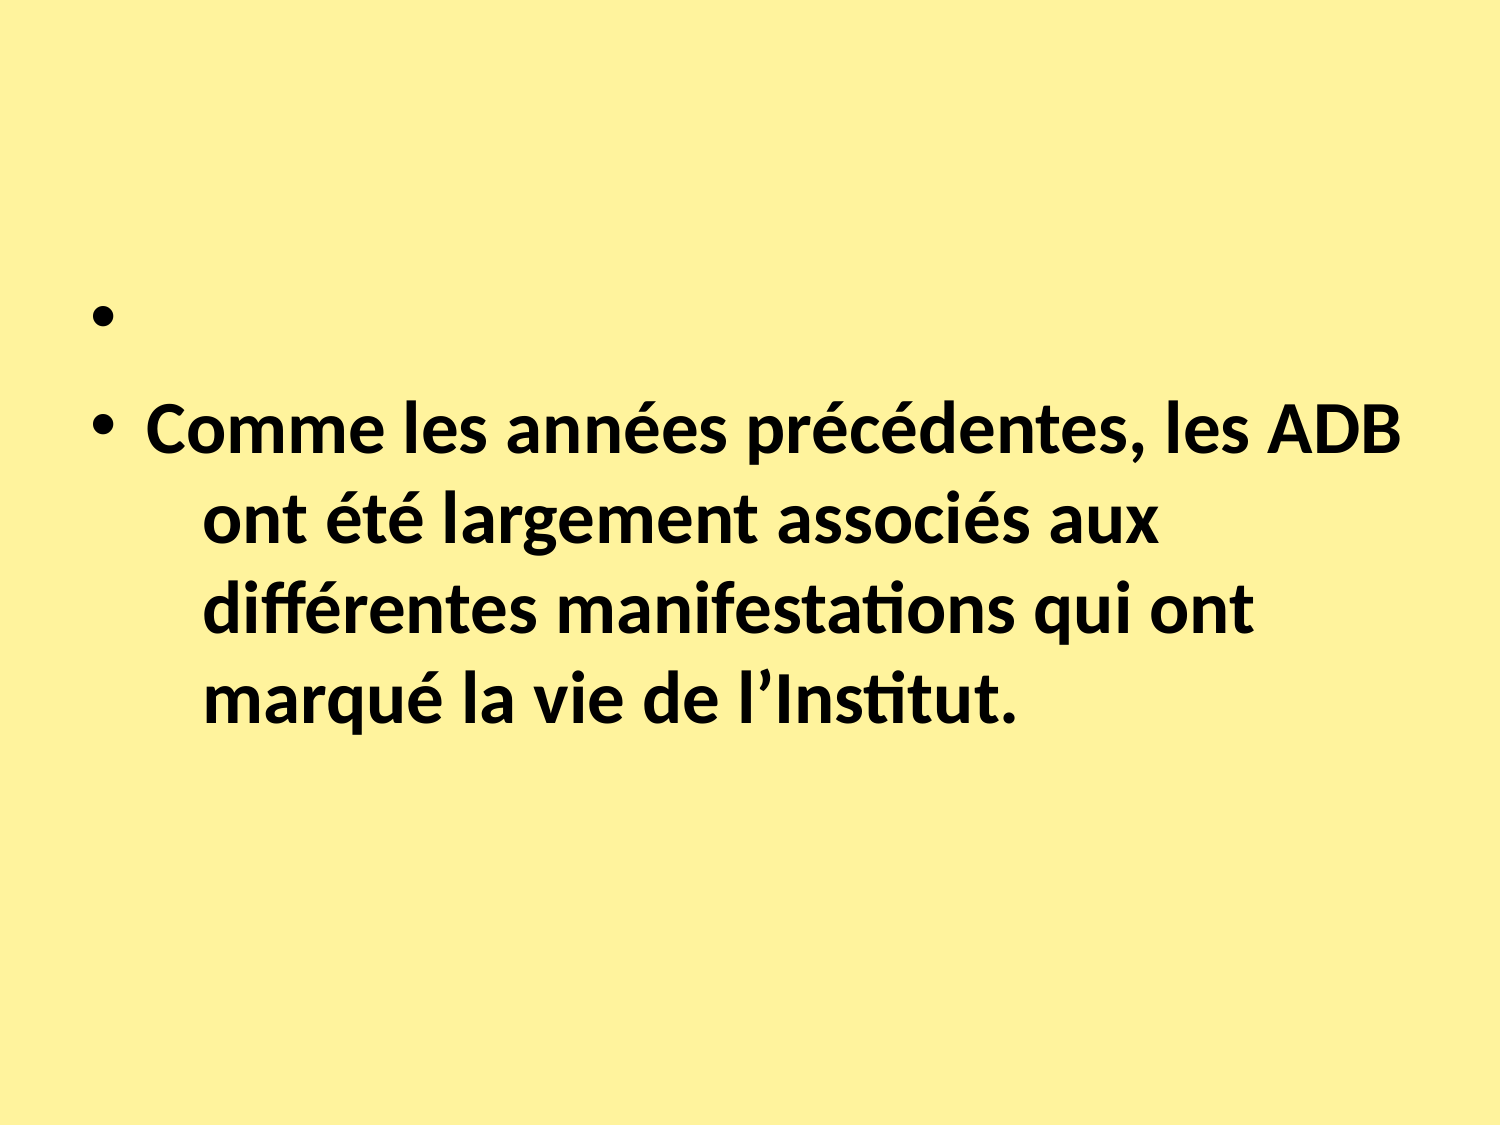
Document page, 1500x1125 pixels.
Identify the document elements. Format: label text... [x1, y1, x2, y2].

list Comme les années précédentes, les ADB ont été largement associés aux différentes manifestations qui ont marqué la vie de l’Institut. [75, 262, 1426, 1005]
